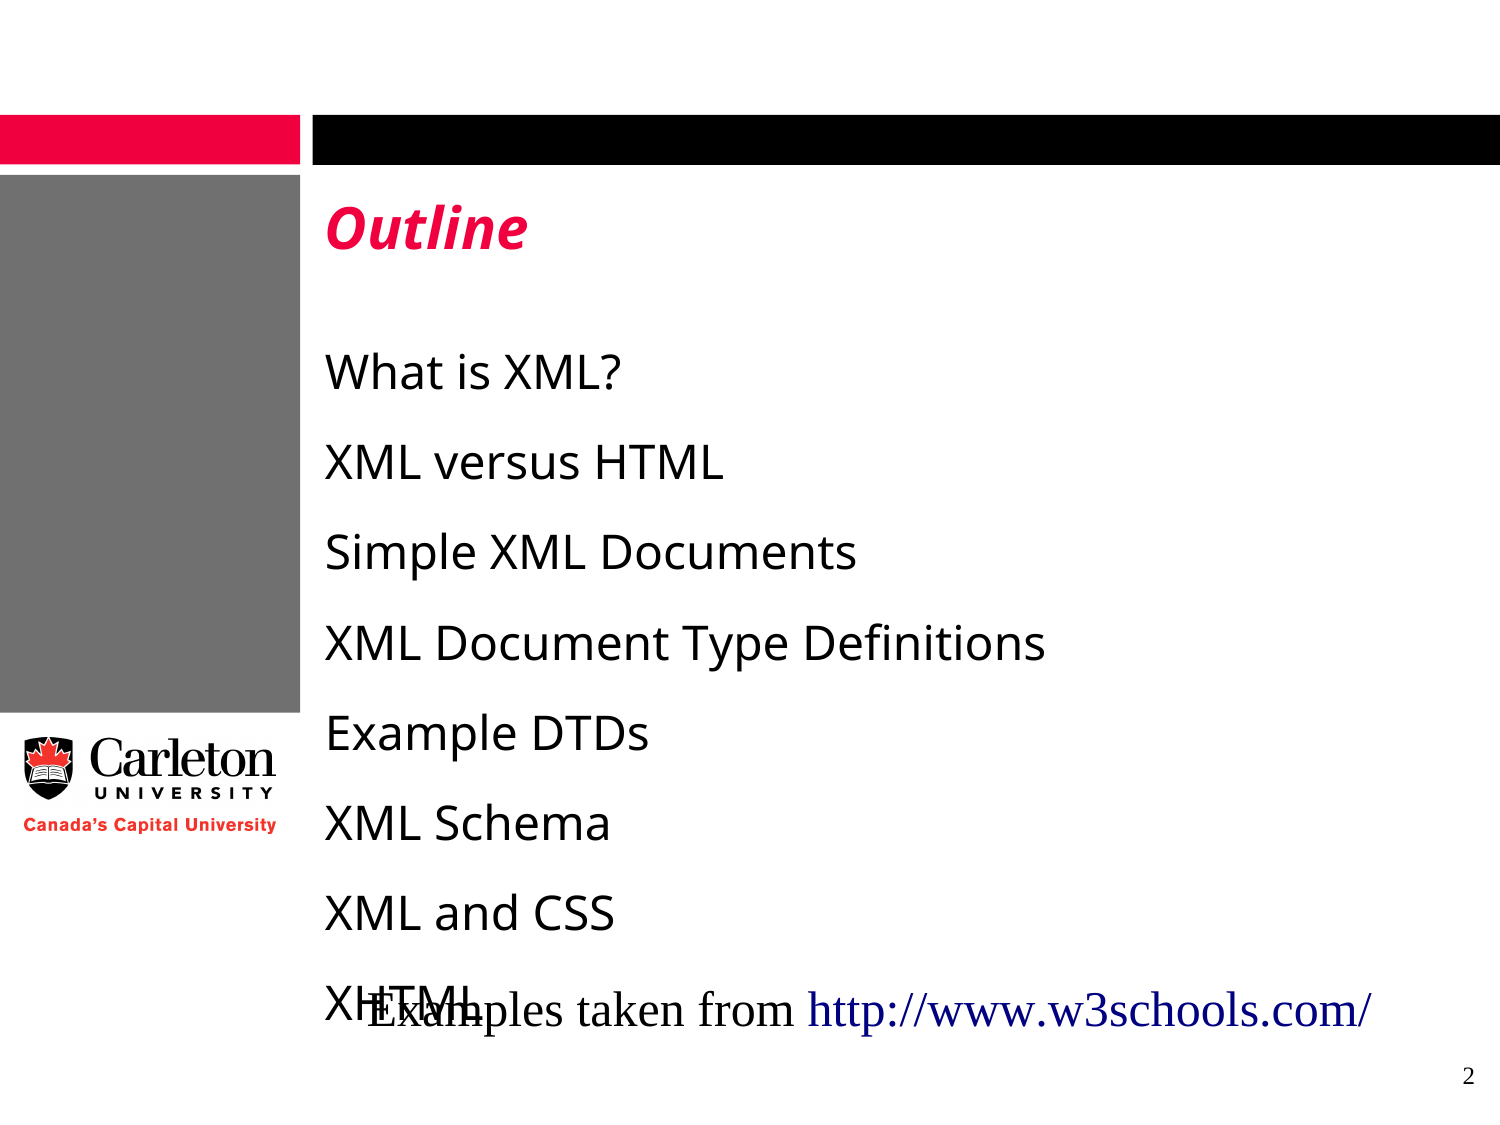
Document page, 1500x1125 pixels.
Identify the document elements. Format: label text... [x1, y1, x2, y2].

list What is XML? XML versus HTML Simple XML Documents XML Document Type Definitions Example DTDs XML Schema XML and CSS XHTML [324, 324, 1450, 1051]
text_box Examples taken from http://www.w3schools.com/ [351, 975, 1388, 1060]
picture [24, 737, 276, 834]
title Outline [324, 187, 1450, 324]
